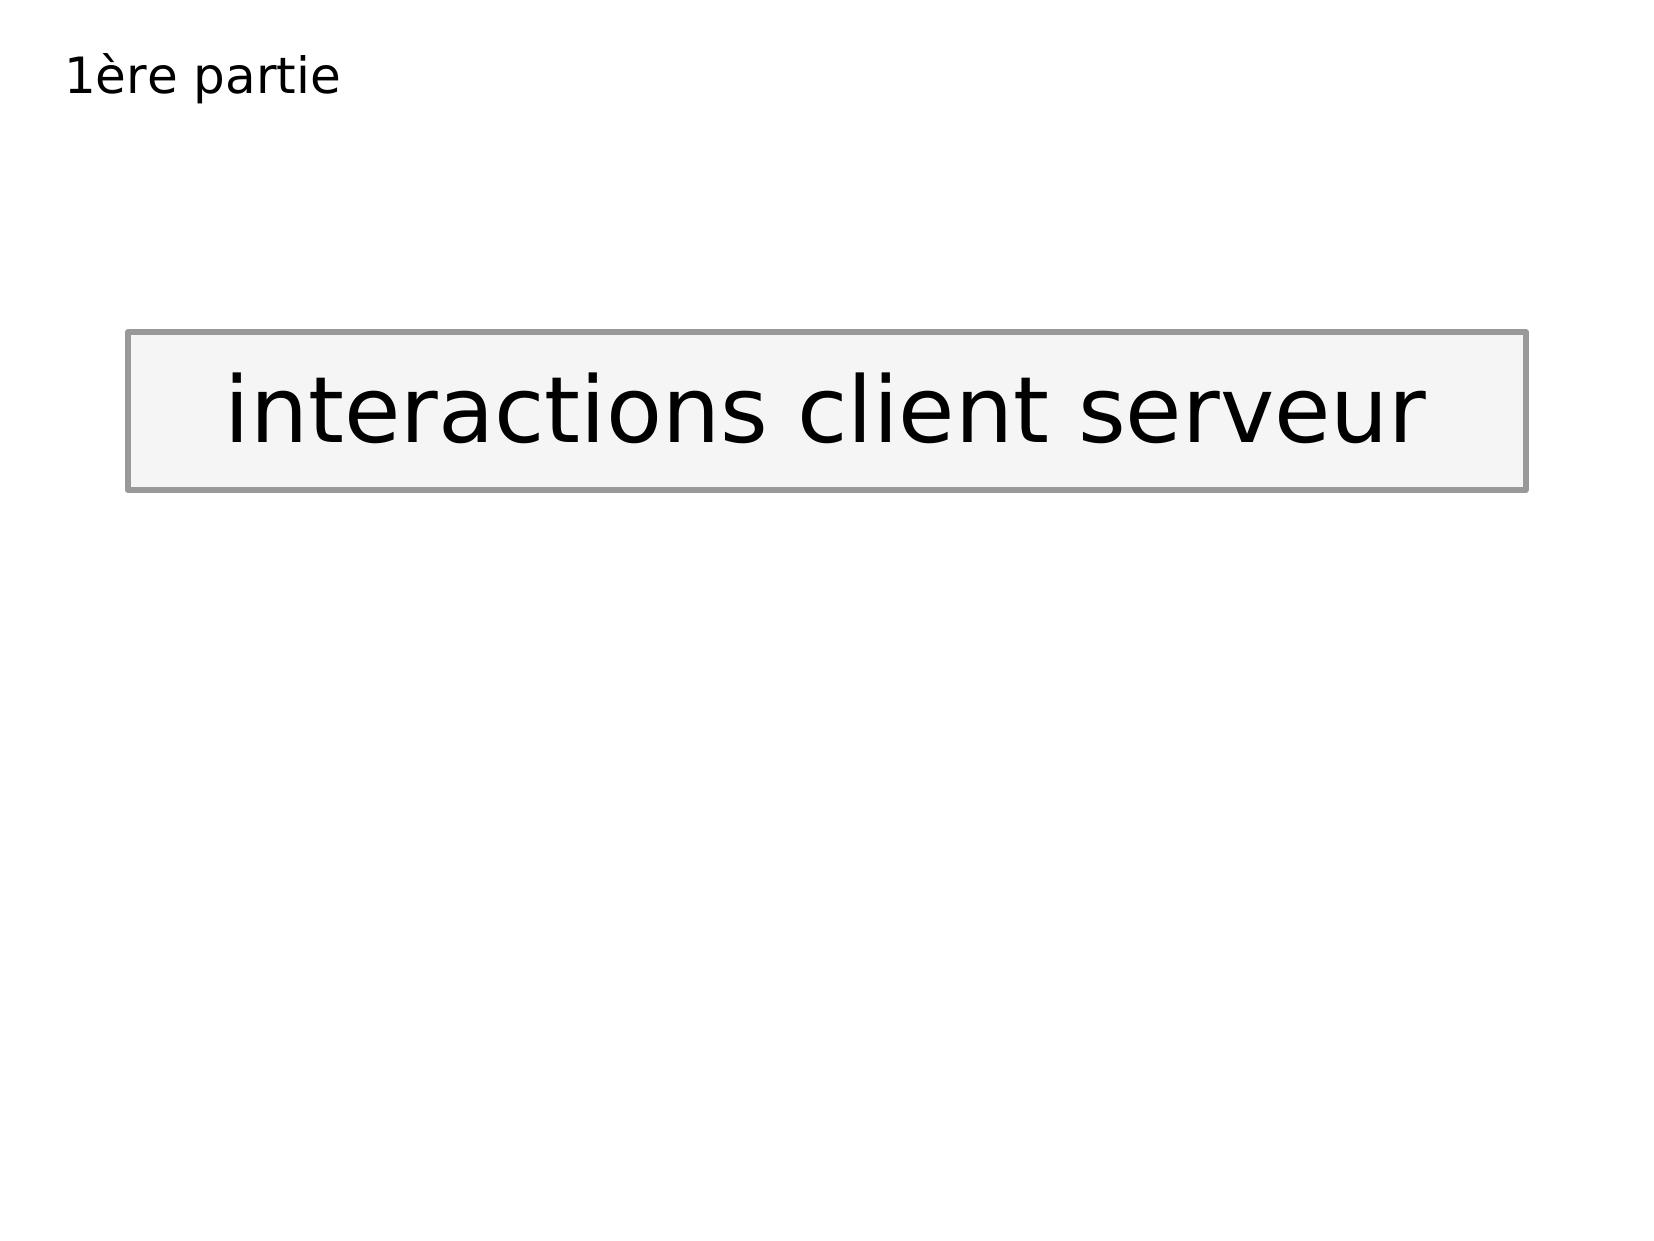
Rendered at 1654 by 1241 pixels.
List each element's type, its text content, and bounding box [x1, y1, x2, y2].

text_box [127, 331, 1526, 490]
title interactions client serveur [136, 347, 1518, 473]
text_box 1ère partie [43, 47, 349, 106]
